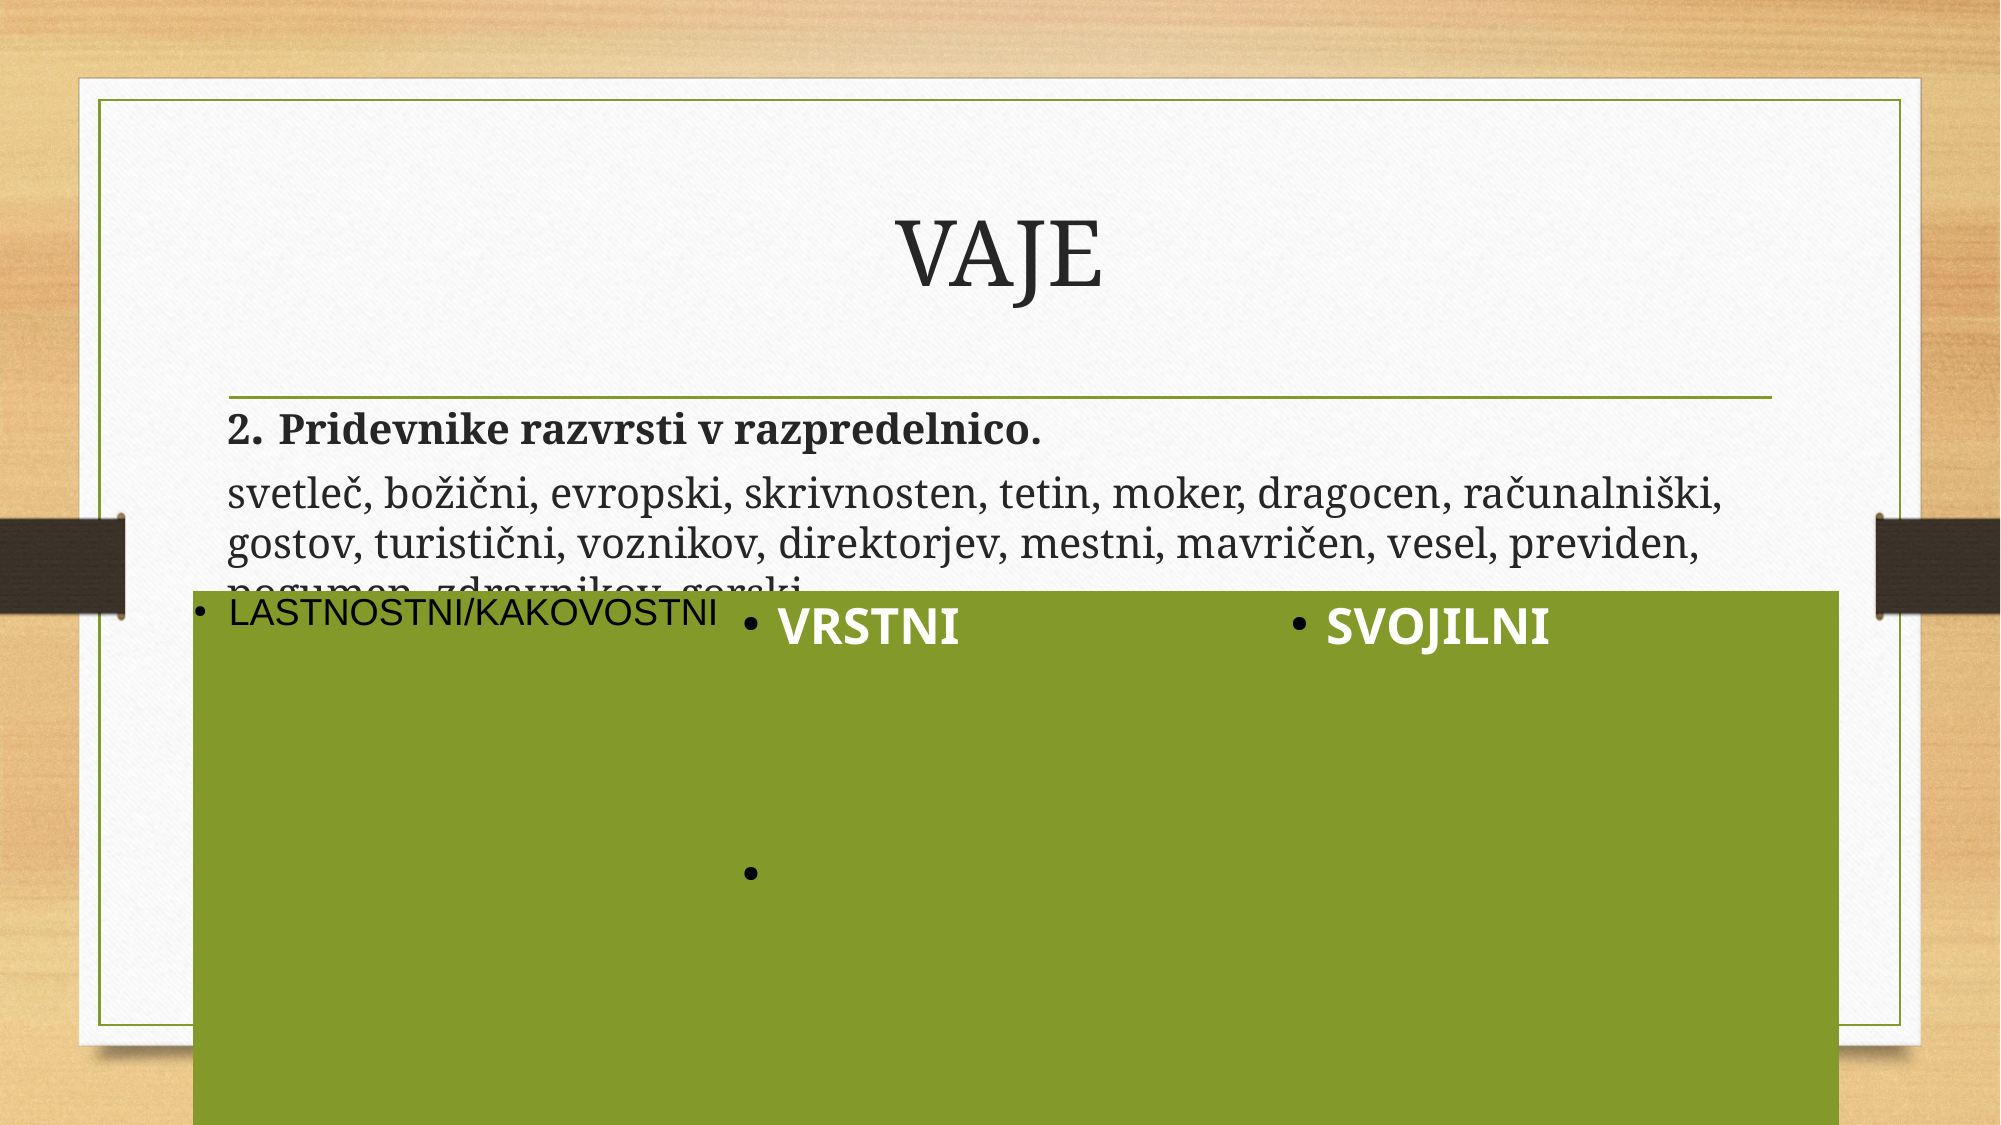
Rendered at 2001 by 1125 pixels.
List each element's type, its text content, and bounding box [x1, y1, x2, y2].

table_cell [1291, 708, 1839, 778]
table_cell [742, 918, 1291, 988]
table_cell [193, 778, 742, 848]
table_cell [742, 848, 1291, 918]
table_cell [742, 708, 1291, 778]
table_header LASTNOSTNI/KAKOVOSTNI [193, 591, 742, 708]
table_cell [1291, 918, 1839, 988]
table_cell [193, 918, 742, 988]
table_header VRSTNI [742, 591, 1291, 708]
table_cell [193, 708, 742, 778]
table_cell [193, 1058, 742, 1125]
list 2. Pridevnike razvrsti v razpredelnico. svetleč, božični, evropski, skrivnosten, tetin, moker, dragocen, računalniški, gostov, turistični, voznikov, direktorjev, mestni, mavričen, vesel, previden, pogumen, zdravnikov, gorski [212, 386, 1788, 591]
title VAJE [212, 161, 1788, 340]
table_cell [742, 1058, 1291, 1125]
table_cell [1291, 1058, 1839, 1125]
table_cell [193, 848, 742, 918]
table_cell [742, 778, 1291, 848]
table_cell [1291, 848, 1839, 918]
table_cell [1291, 778, 1839, 848]
table_cell [193, 988, 742, 1058]
table_cell [1291, 988, 1839, 1058]
table_header SVOJILNI [1291, 591, 1839, 708]
table_cell [742, 988, 1291, 1058]
